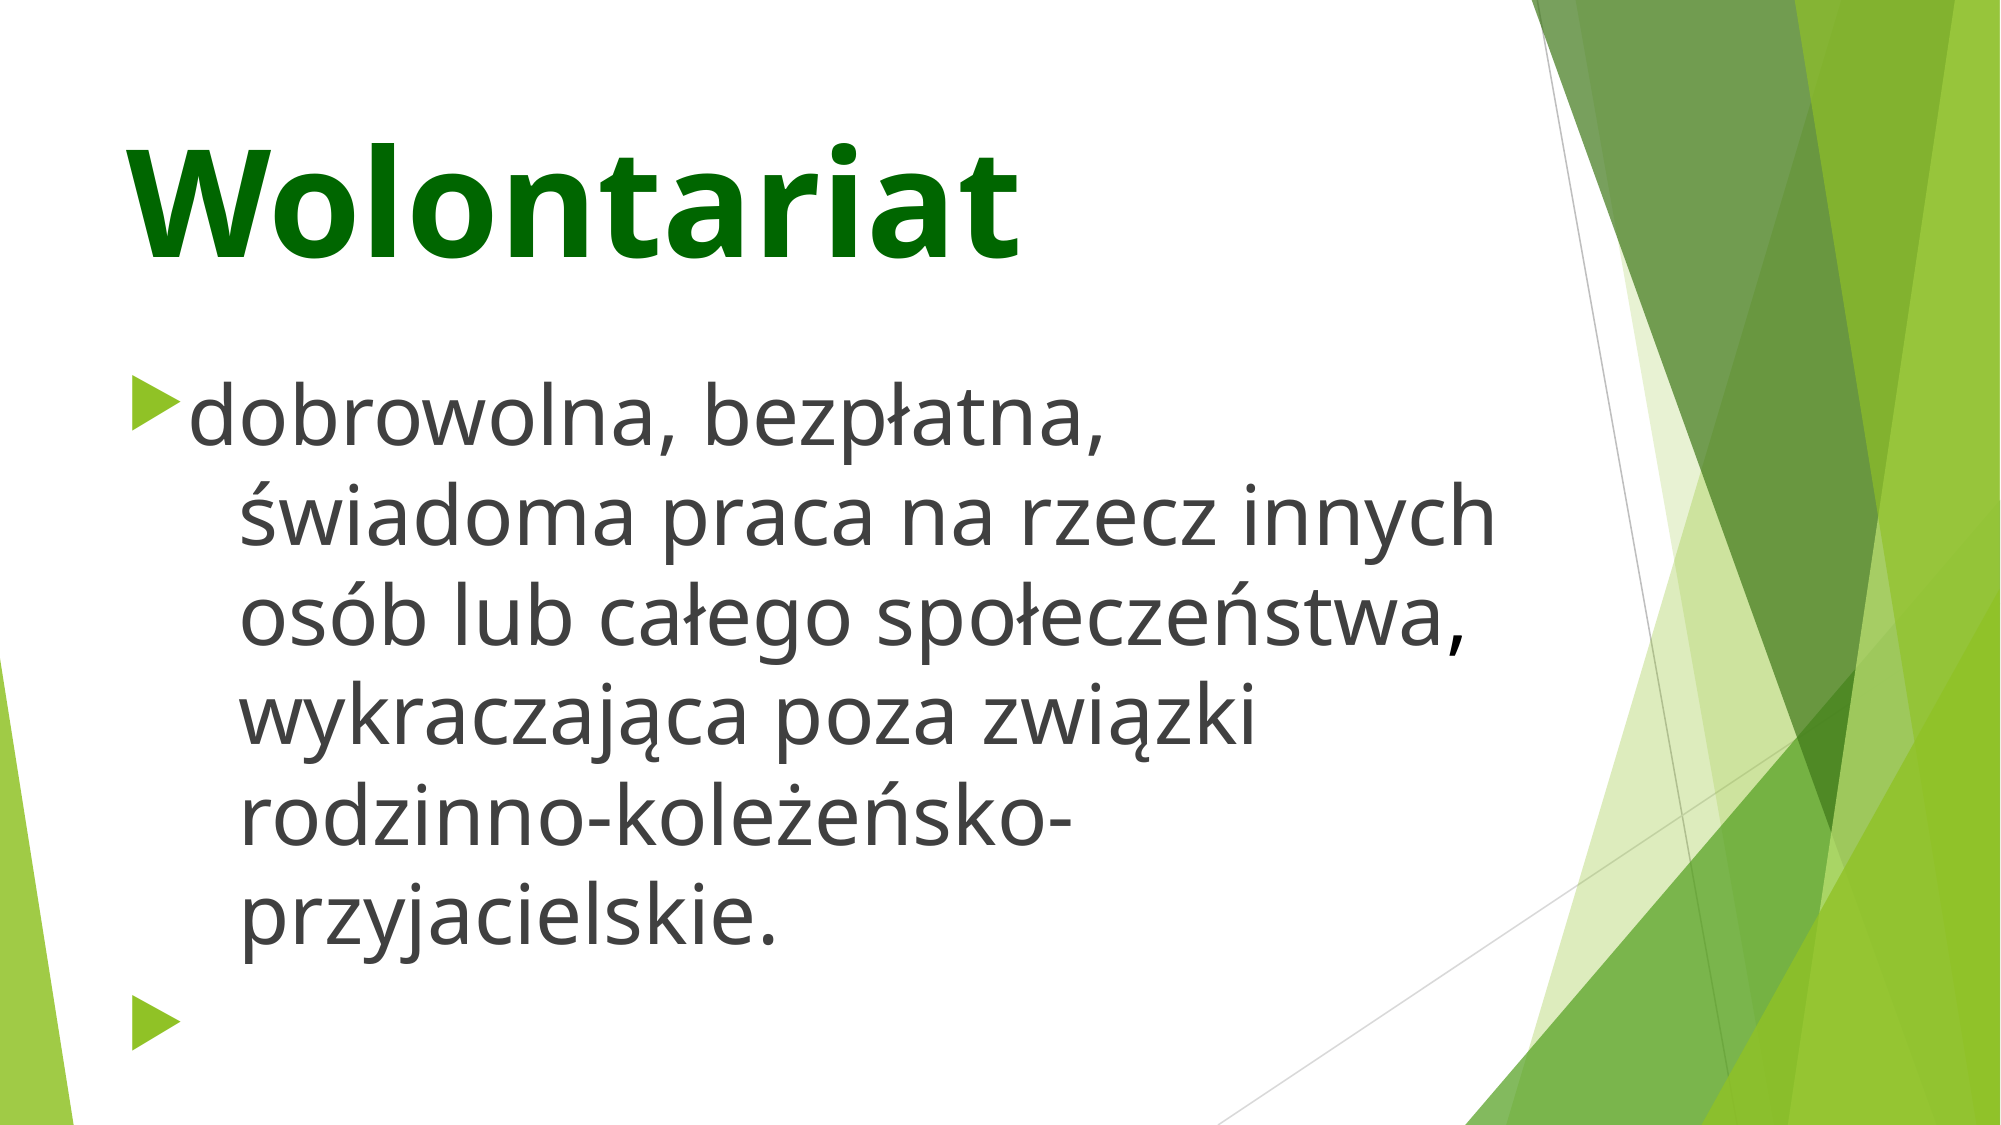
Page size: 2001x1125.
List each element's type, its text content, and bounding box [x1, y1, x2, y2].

title Wolontariat [111, 99, 1522, 317]
list dobrowolna, bezpłatna, świadoma praca na rzecz innych osób lub całego społeczeństwa, wykraczająca poza związki rodzinno-koleżeńsko-przyjacielskie. [111, 354, 1522, 992]
